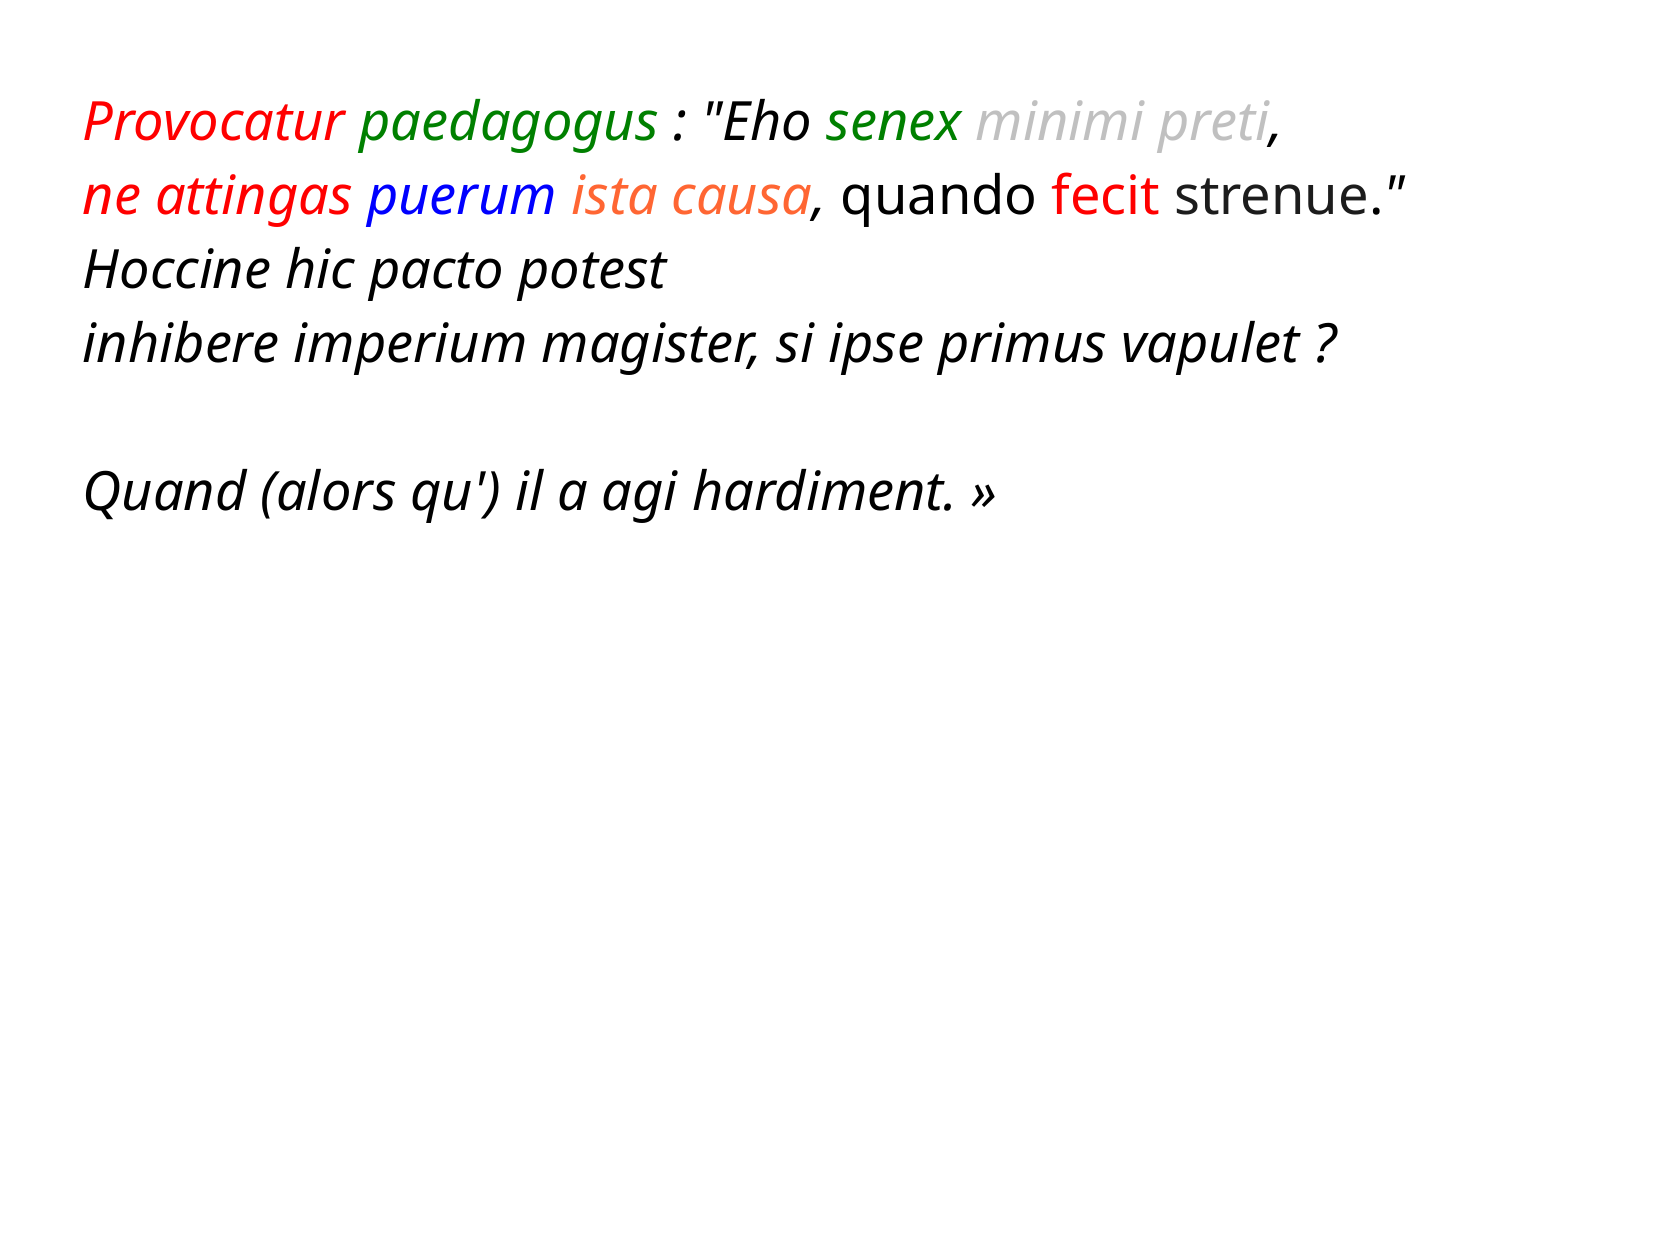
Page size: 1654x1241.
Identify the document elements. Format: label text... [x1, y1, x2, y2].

list Provocatur paedagogus : "Eho senex minimi preti, ne attingas puerum ista causa, quando fecit strenue." Hoccine hic pacto potest inhibere imperium magister, si ipse primus vapulet ? Quand (alors qu') il a agi hardiment. » [82, 82, 1571, 1109]
